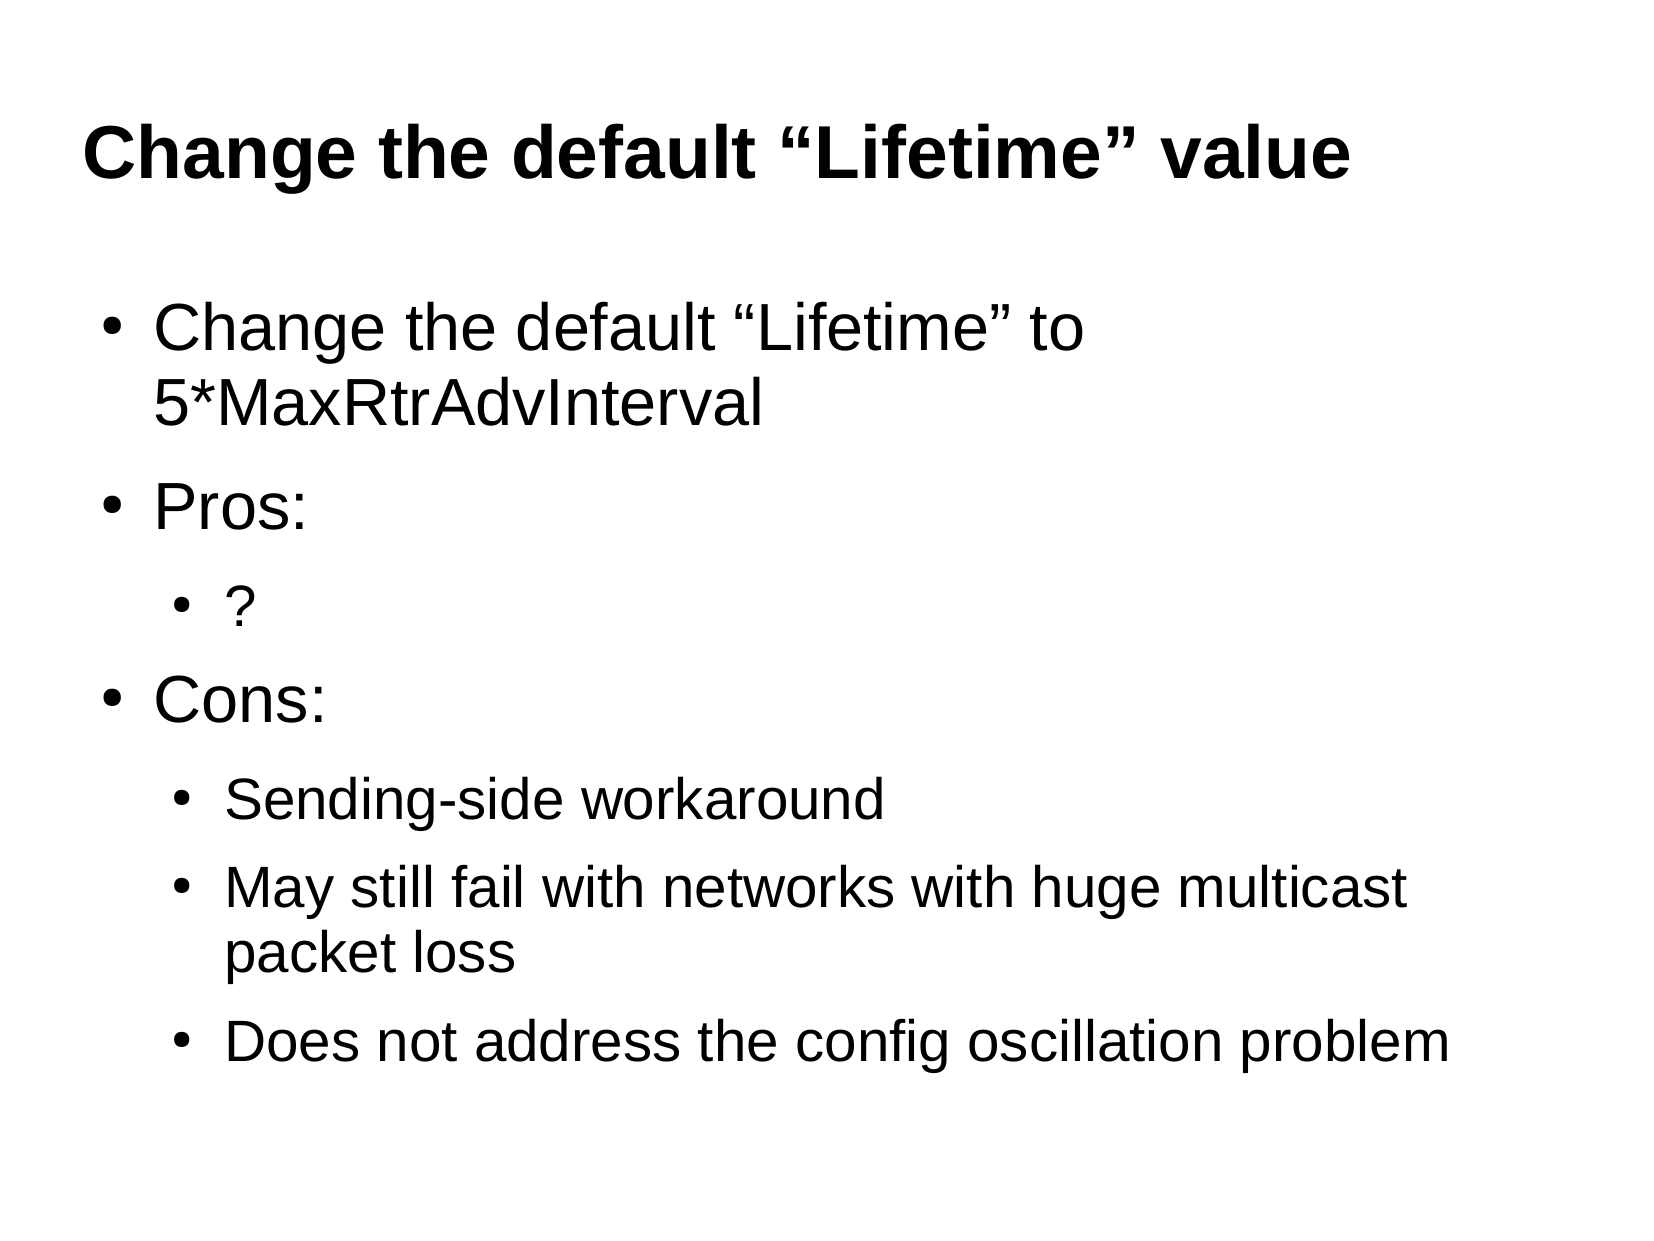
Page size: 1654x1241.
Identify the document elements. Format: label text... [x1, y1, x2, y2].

title Change the default “Lifetime” value [82, 49, 1571, 257]
list Change the default “Lifetime” to 5*MaxRtrAdvInterval Pros: ? Cons: Sending-side workaround May still fail with networks with huge multicast packet loss Does not address the config oscillation problem [82, 290, 1571, 1109]
